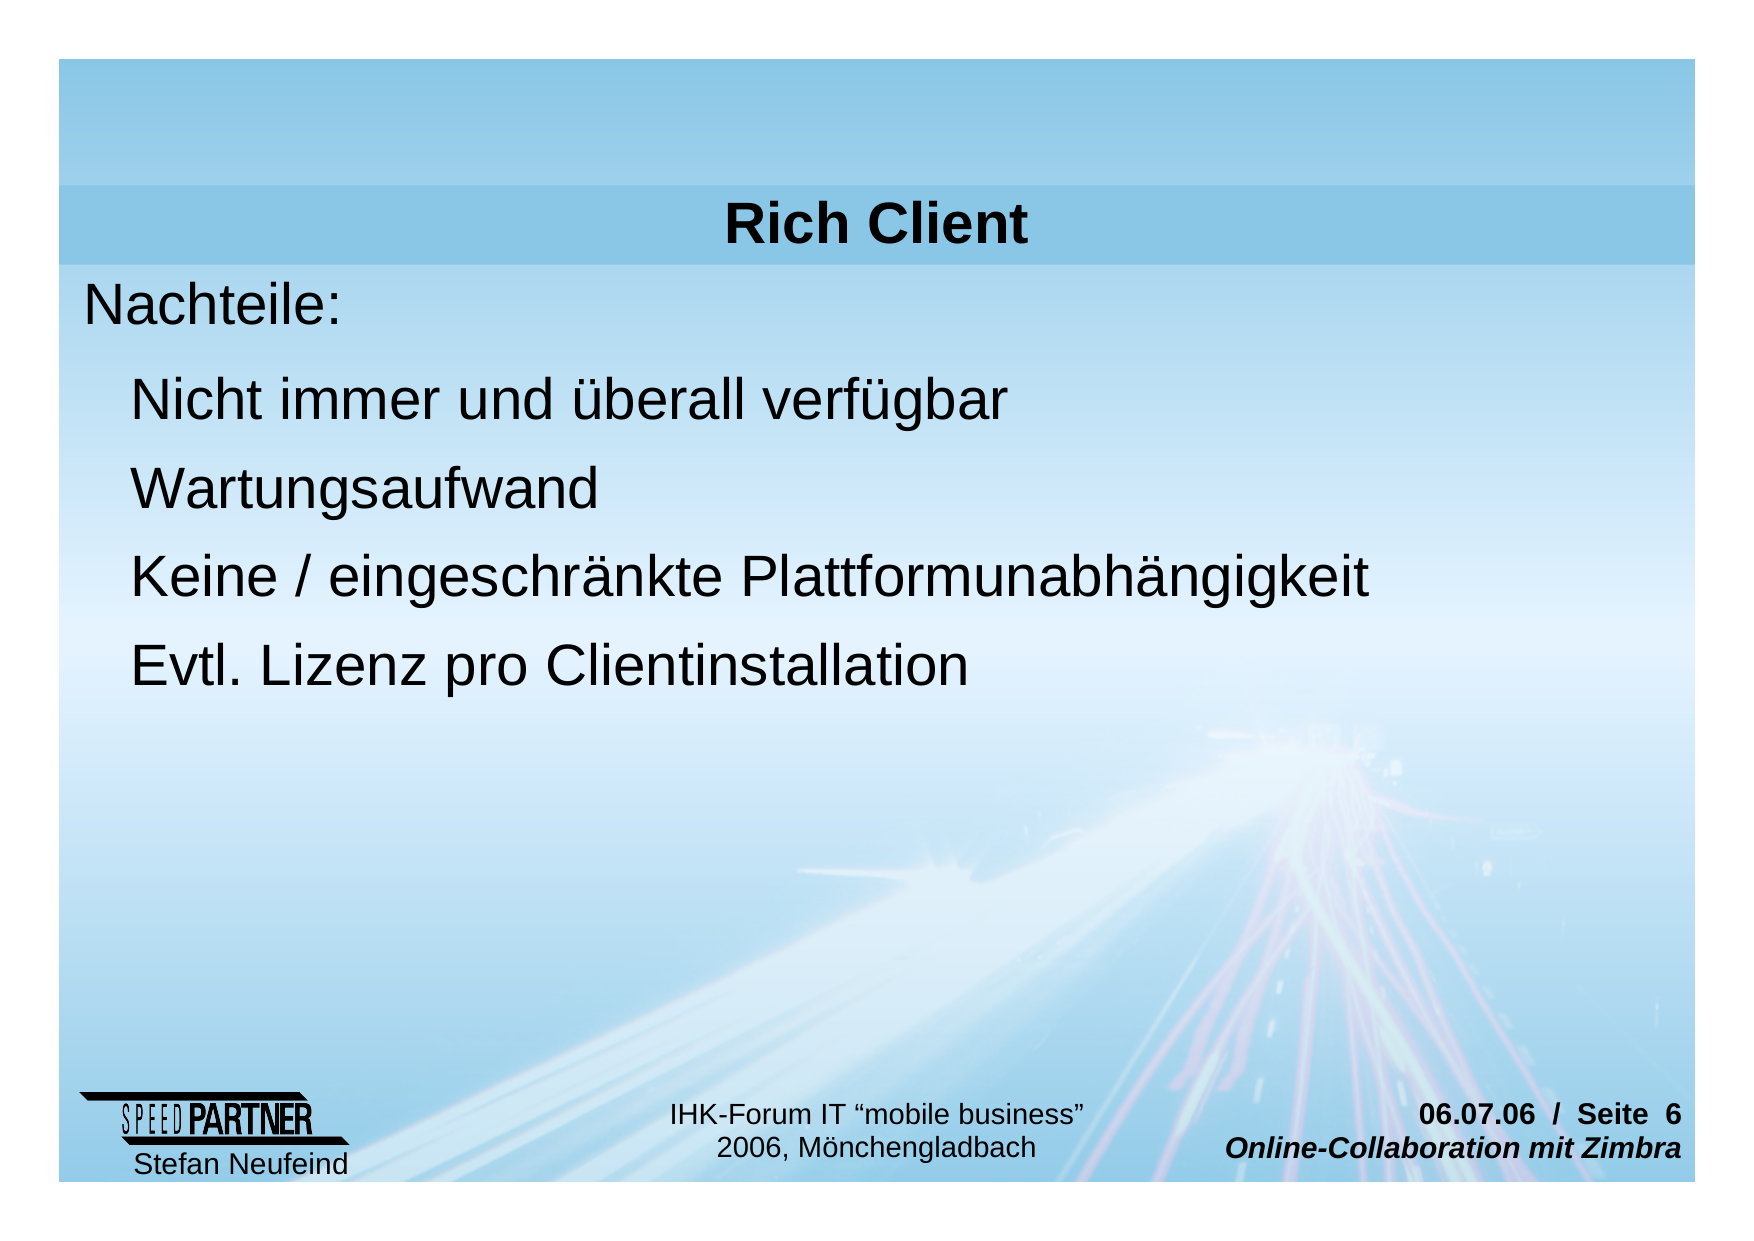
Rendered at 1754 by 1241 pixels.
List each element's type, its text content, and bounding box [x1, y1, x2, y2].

picture [59, 59, 1695, 185]
picture [59, 265, 1695, 1182]
title Rich Client [59, 190, 1695, 257]
list Nachteile: Nicht immer und überall verfügbar Wartungsaufwand Keine / eingeschränkte Plattformunabhängigkeit Evtl. Lizenz pro Clientinstallation [71, 272, 1695, 1055]
